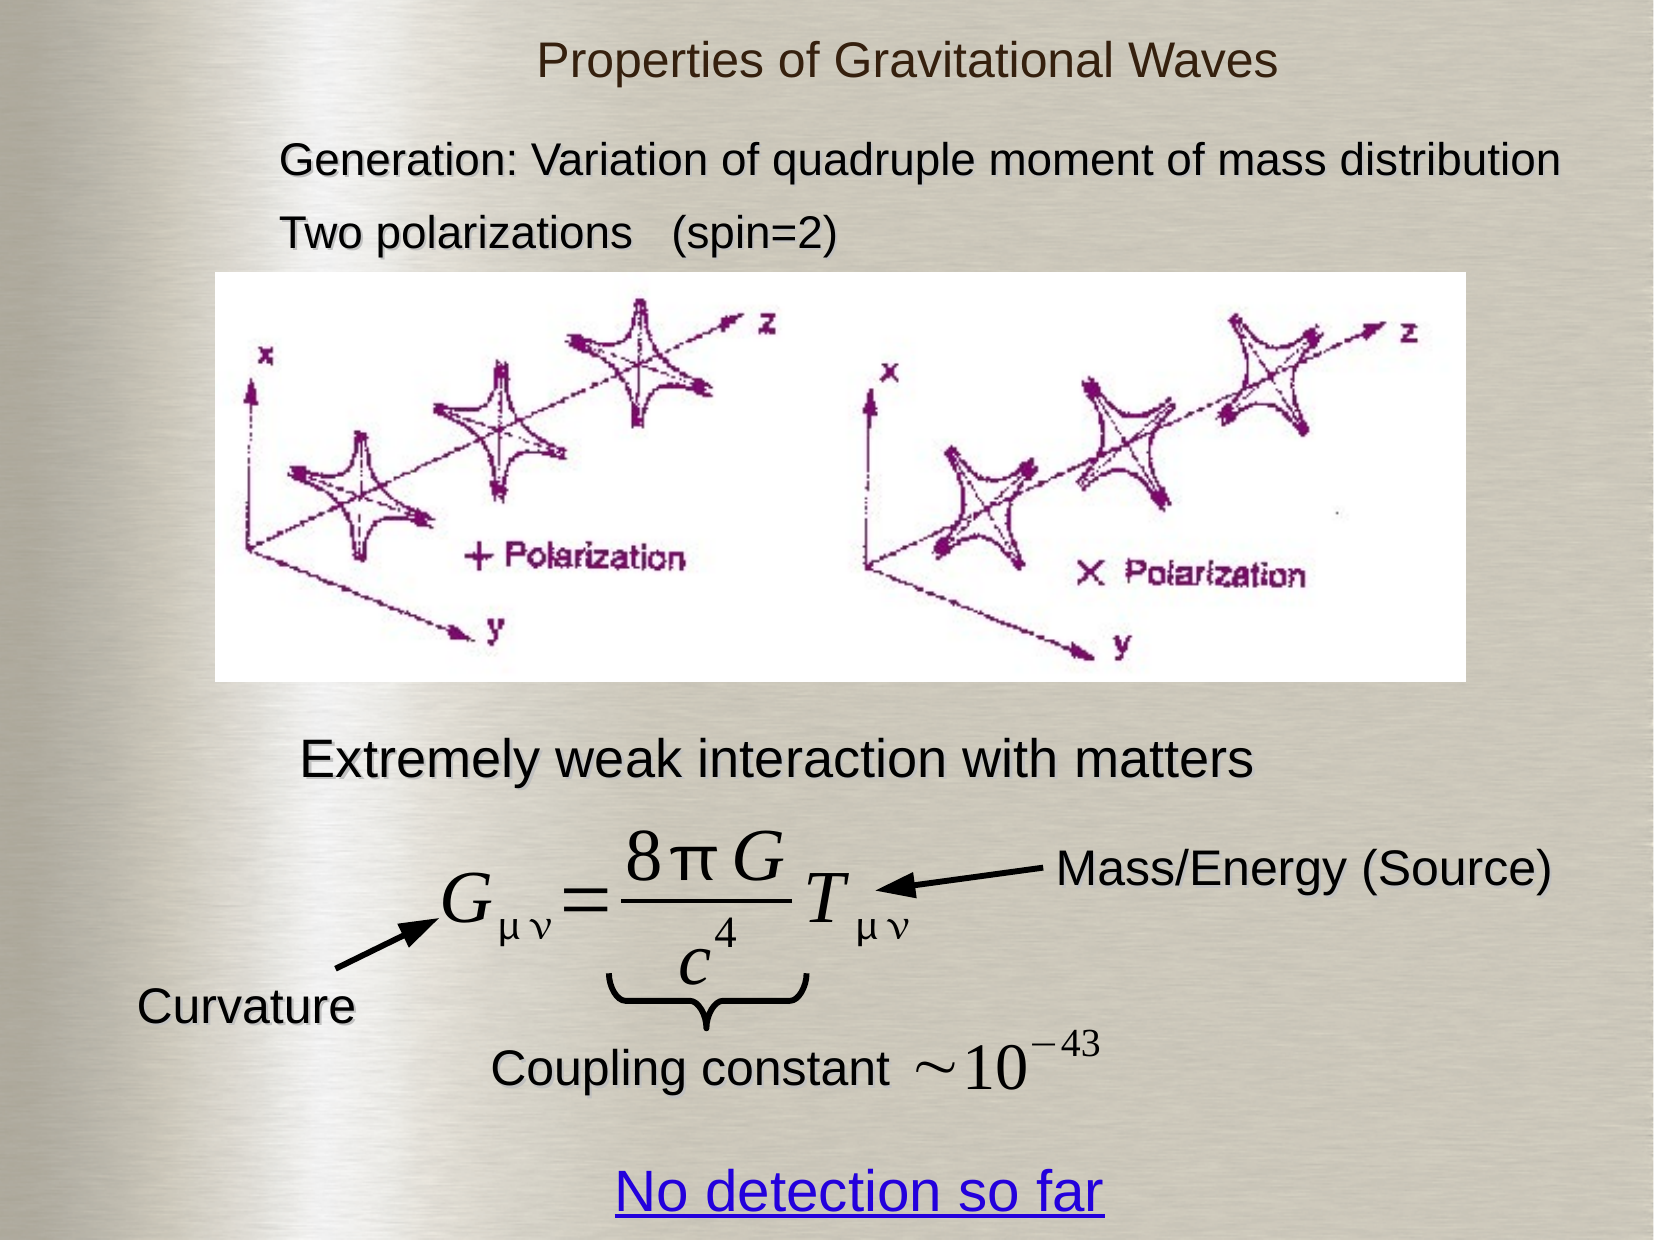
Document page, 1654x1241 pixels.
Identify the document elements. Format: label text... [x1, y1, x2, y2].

text_box Coupling constant [475, 1033, 898, 1104]
text_box Mass/Energy (Source) [1040, 833, 1559, 904]
chart [433, 813, 920, 1001]
text_box Curvature [121, 970, 367, 1042]
text_box No detection so far [599, 1151, 1120, 1232]
text_box Two polarizations (spin=2) [264, 199, 842, 266]
text_box Extremely weak interaction with matters [284, 720, 1254, 796]
chart [901, 1020, 1106, 1104]
text_box Properties of Gravitational Waves [521, 25, 1279, 96]
text_box Generation: Variation of quadruple moment of mass distribution [264, 126, 1554, 193]
picture [0, 0, 1654, 1240]
